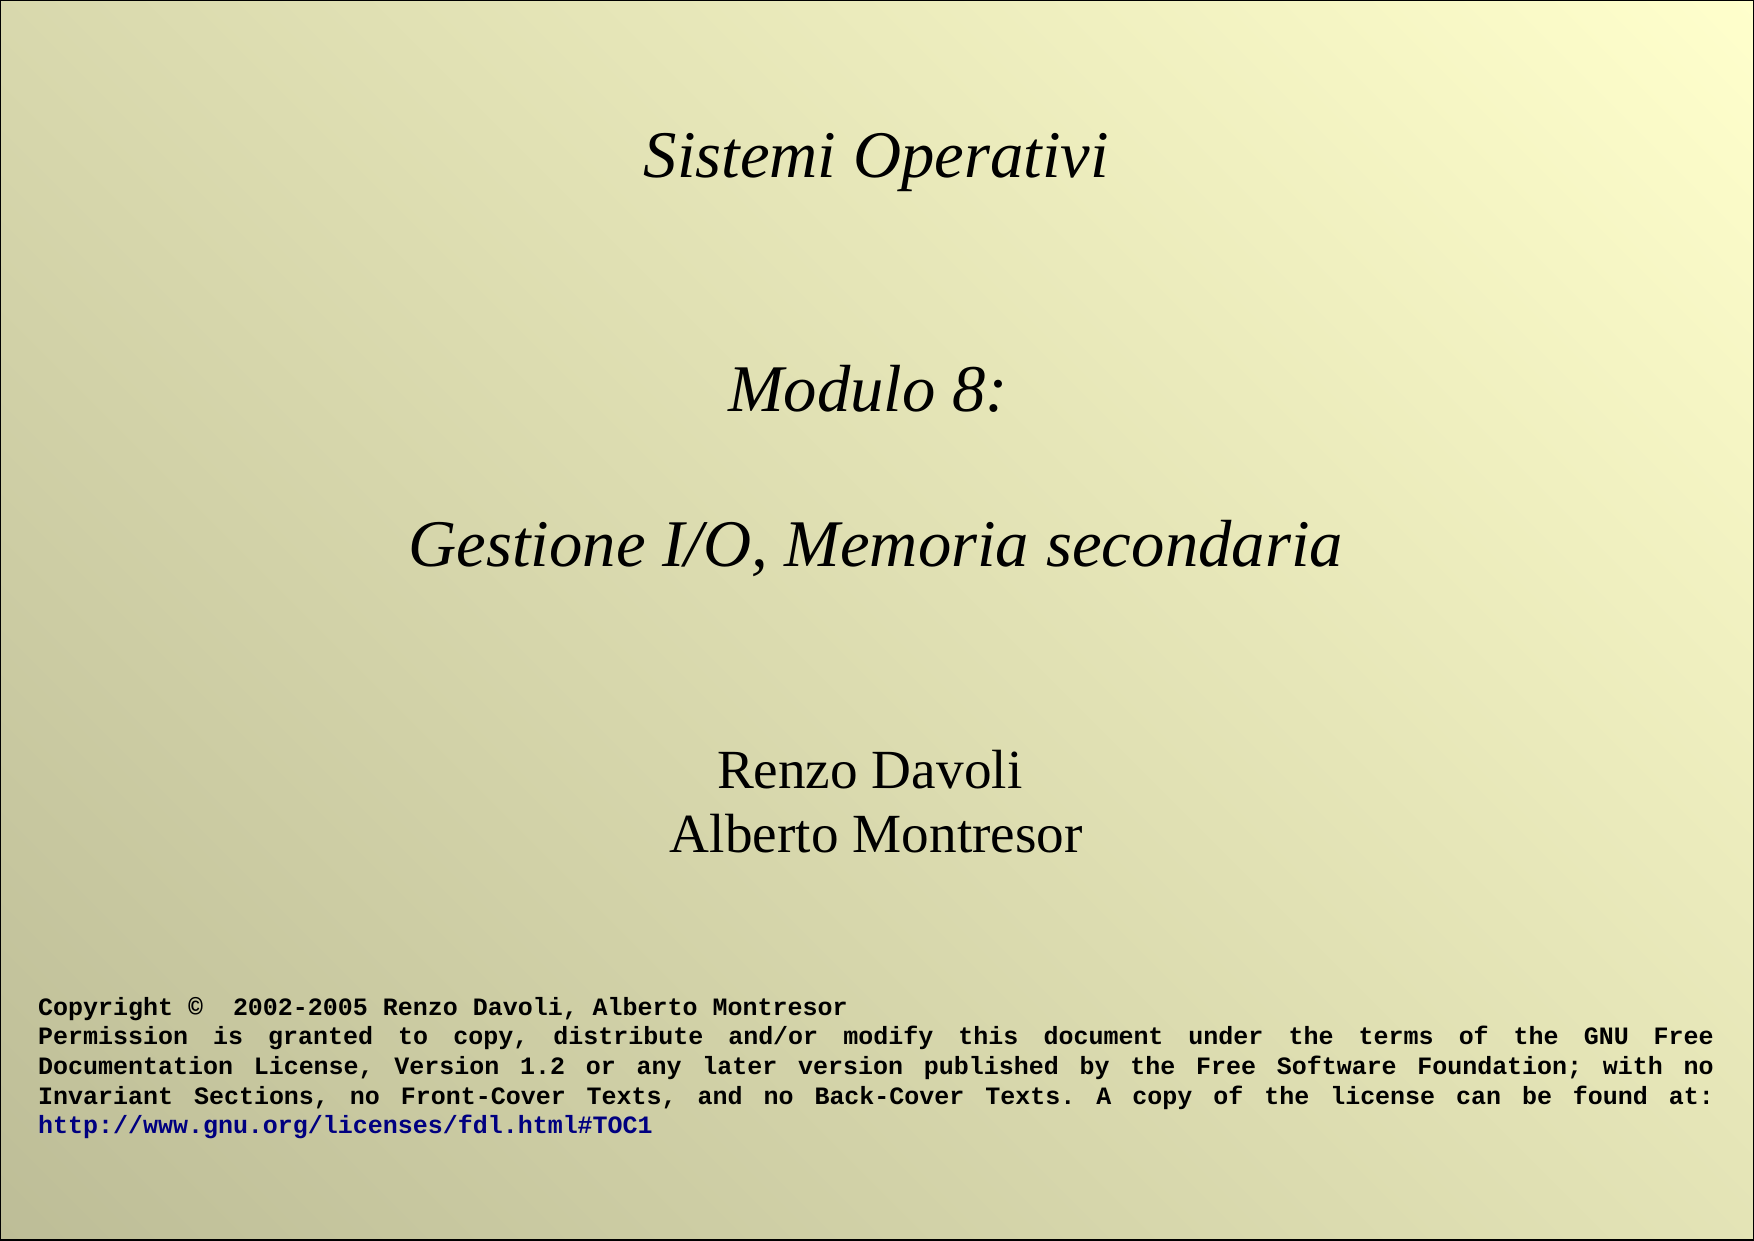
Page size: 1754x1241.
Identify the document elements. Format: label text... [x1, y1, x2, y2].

text_box [0, 0, 1754, 1241]
text_box Sistemi Operativi Modulo 8: Gestione I/O, Memoria secondaria Renzo Davoli Alberto Montresor Copyright © 2002-2005 Renzo Davoli, Alberto Montresor Permission is granted to copy, distribute and/or modify this document under the terms of the GNU Free Documentation License, Version 1.2 or any later version published by the Free Software Foundation; with no Invariant Sections, no Front-Cover Texts, and no Back-Cover Texts. A copy of the license can be found at: http://www.gnu.org/licenses/fdl.html#TOC1 [38, 40, 1716, 1230]
